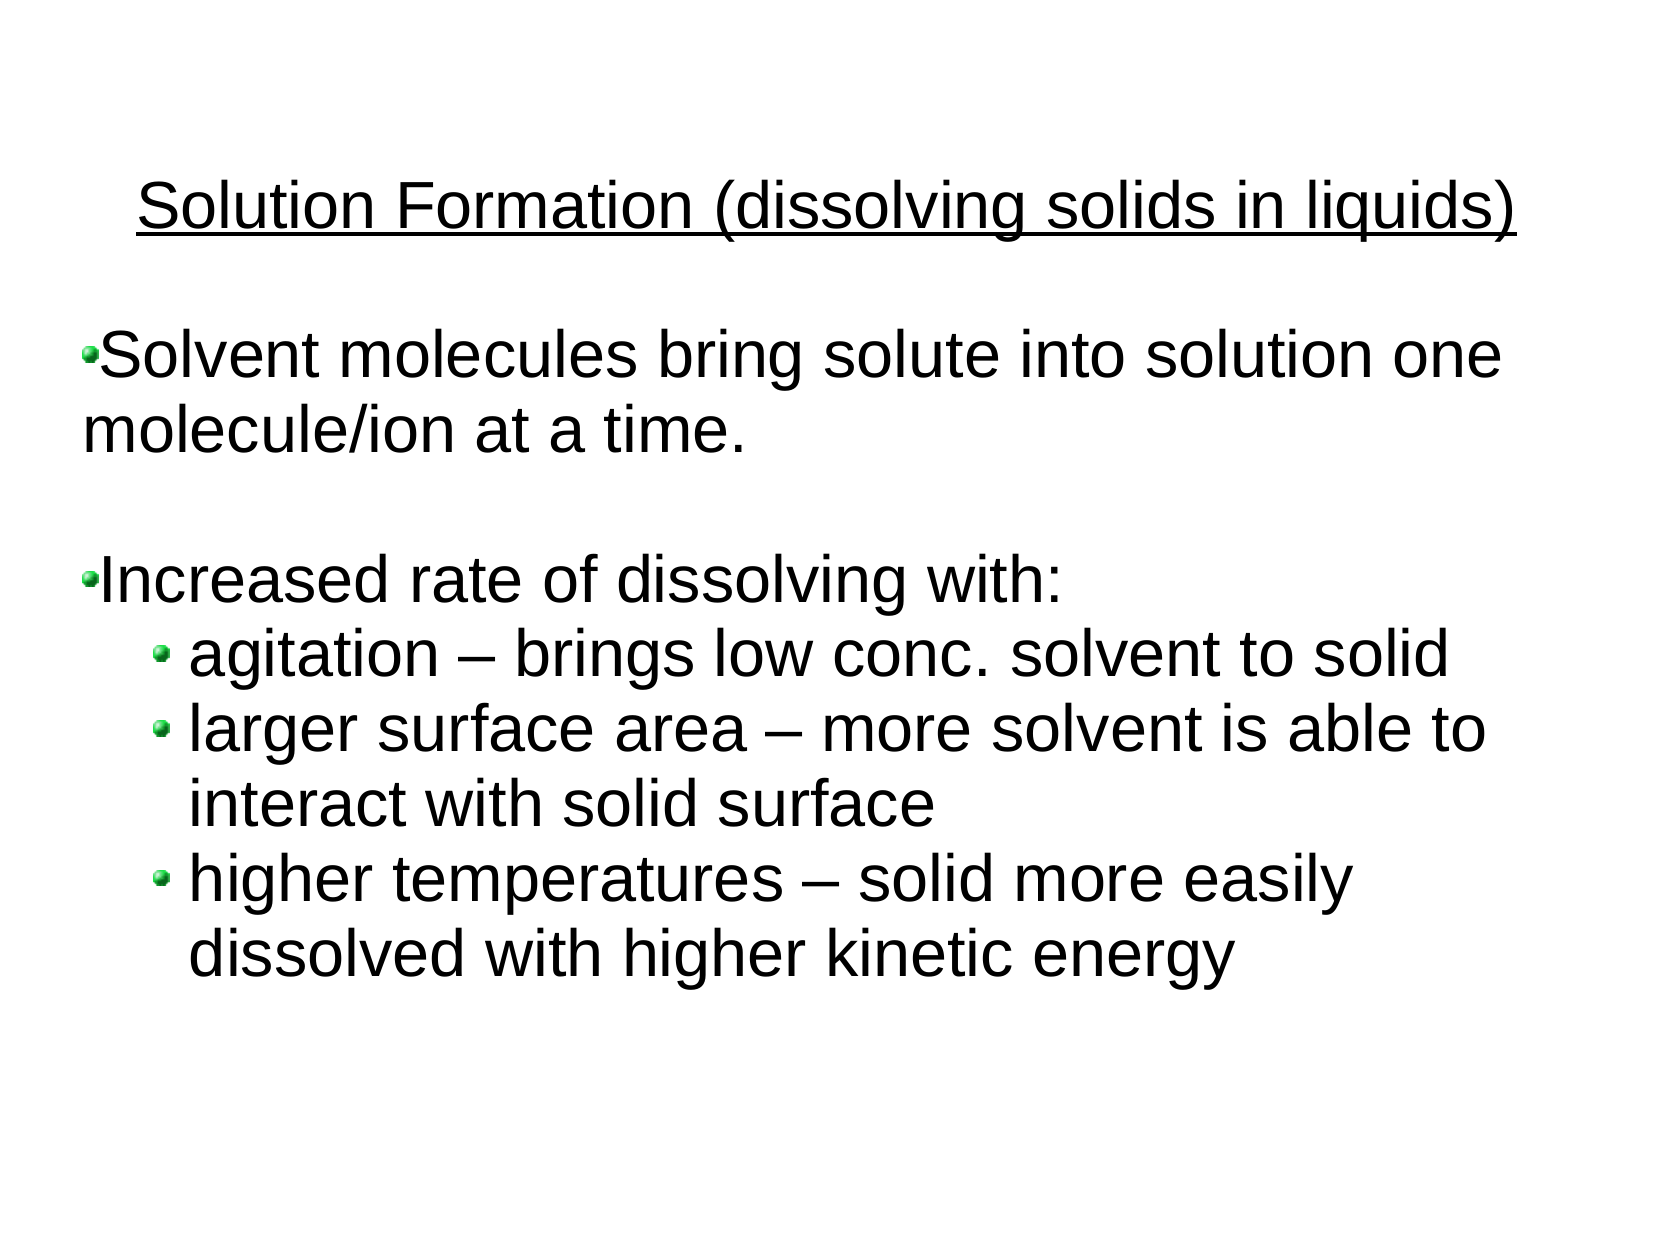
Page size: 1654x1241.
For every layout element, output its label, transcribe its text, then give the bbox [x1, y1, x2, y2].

subtitle Solution Formation (dissolving solids in liquids) Solvent molecules bring solute into solution one molecule/ion at a time. Increased rate of dissolving with: agitation – brings low conc. solvent to solid larger surface area – more solvent is able to interact with solid surface higher temperatures – solid more easily dissolved with higher kinetic energy [82, 49, 1571, 1109]
